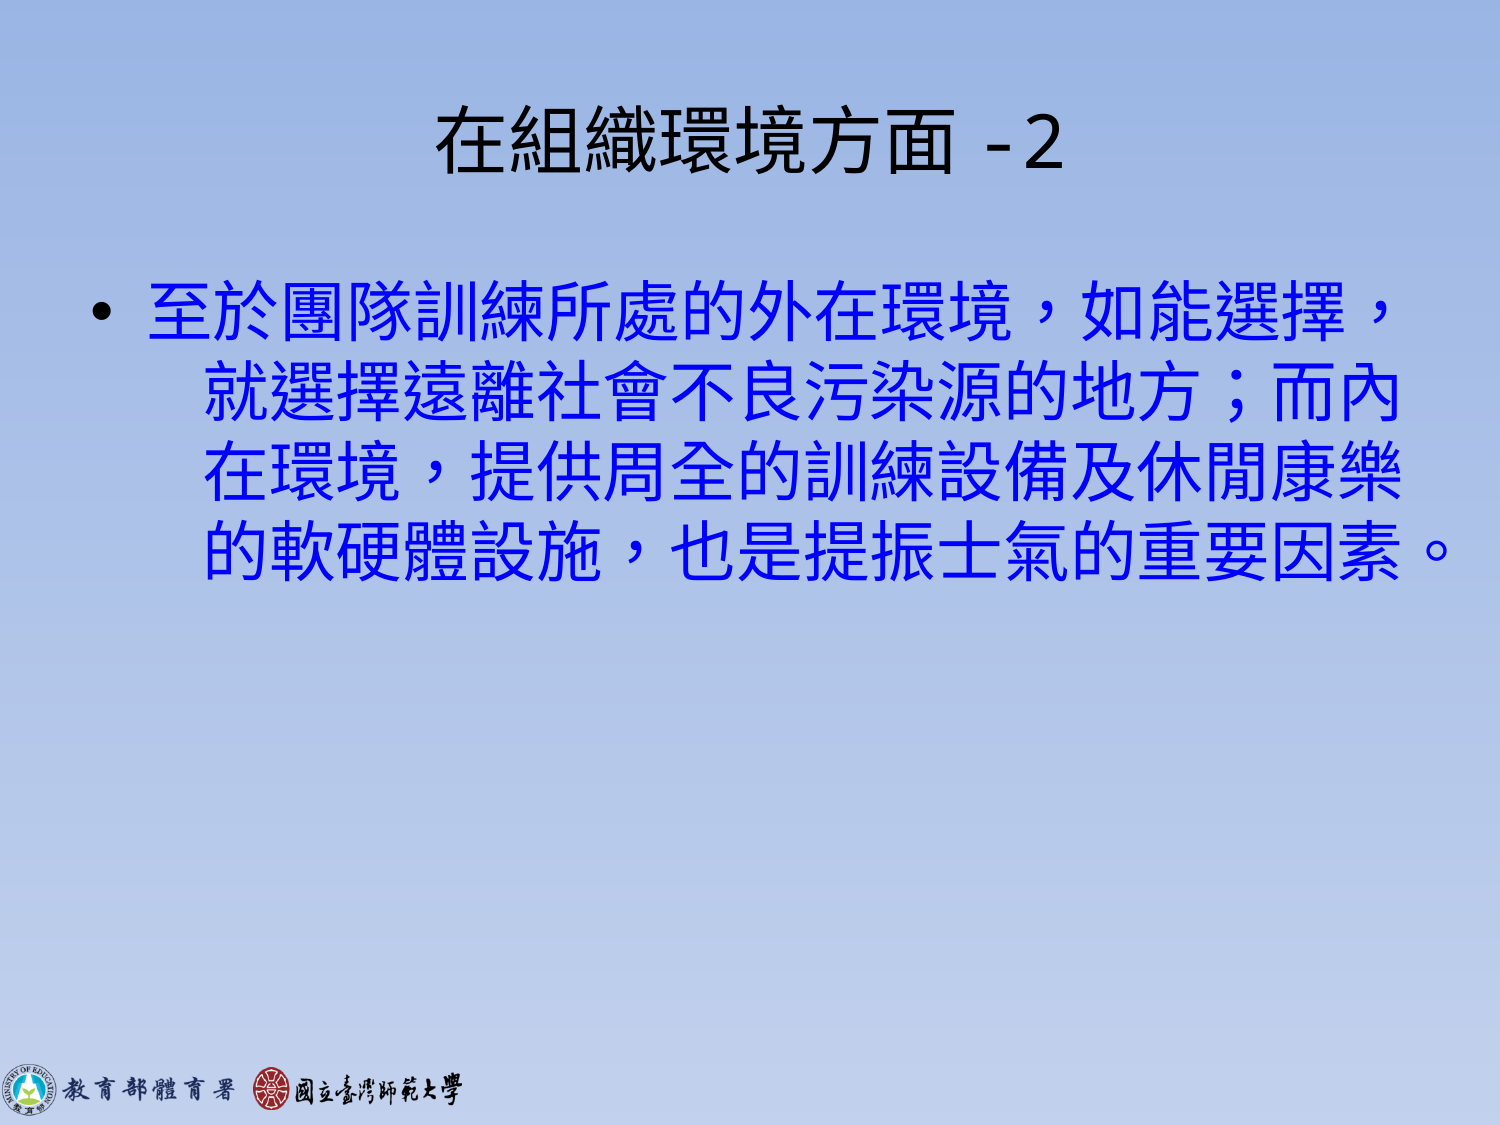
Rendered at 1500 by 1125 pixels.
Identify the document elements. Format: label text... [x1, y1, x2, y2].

list 至於團隊訓練所處的外在環境，如能選擇，就選擇遠離社會不良污染源的地方；而內在環境，提供周全的訓練設備及休閒康樂的軟硬體設施，也是提振士氣的重要因素。 [75, 262, 1426, 1005]
title 在組織環境方面-2 [75, 45, 1426, 233]
